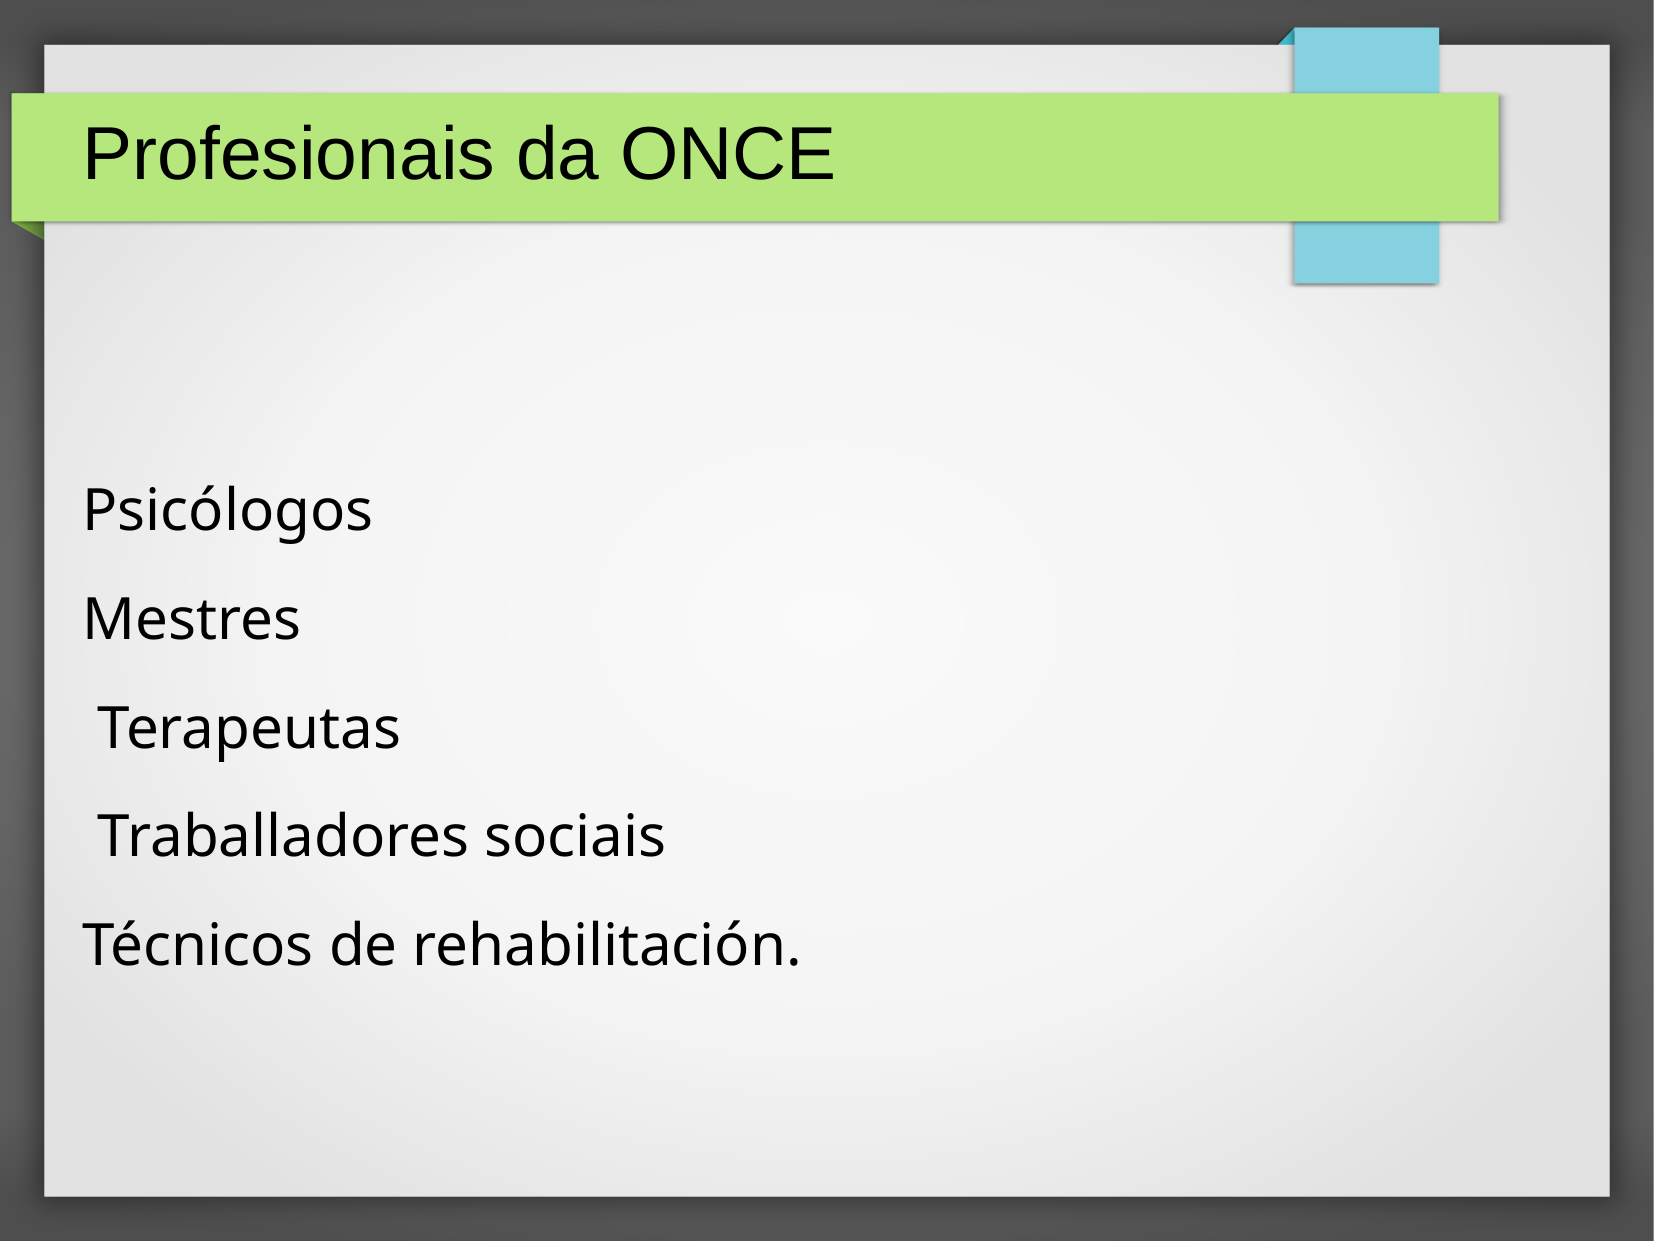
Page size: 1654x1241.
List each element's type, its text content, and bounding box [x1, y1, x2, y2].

picture [0, 0, 1654, 1241]
title Profesionais da ONCE [82, 94, 1264, 213]
list Psicólogos Mestres Terapeutas Traballadores sociais Técnicos de rehabilitación. [82, 295, 1571, 1015]
